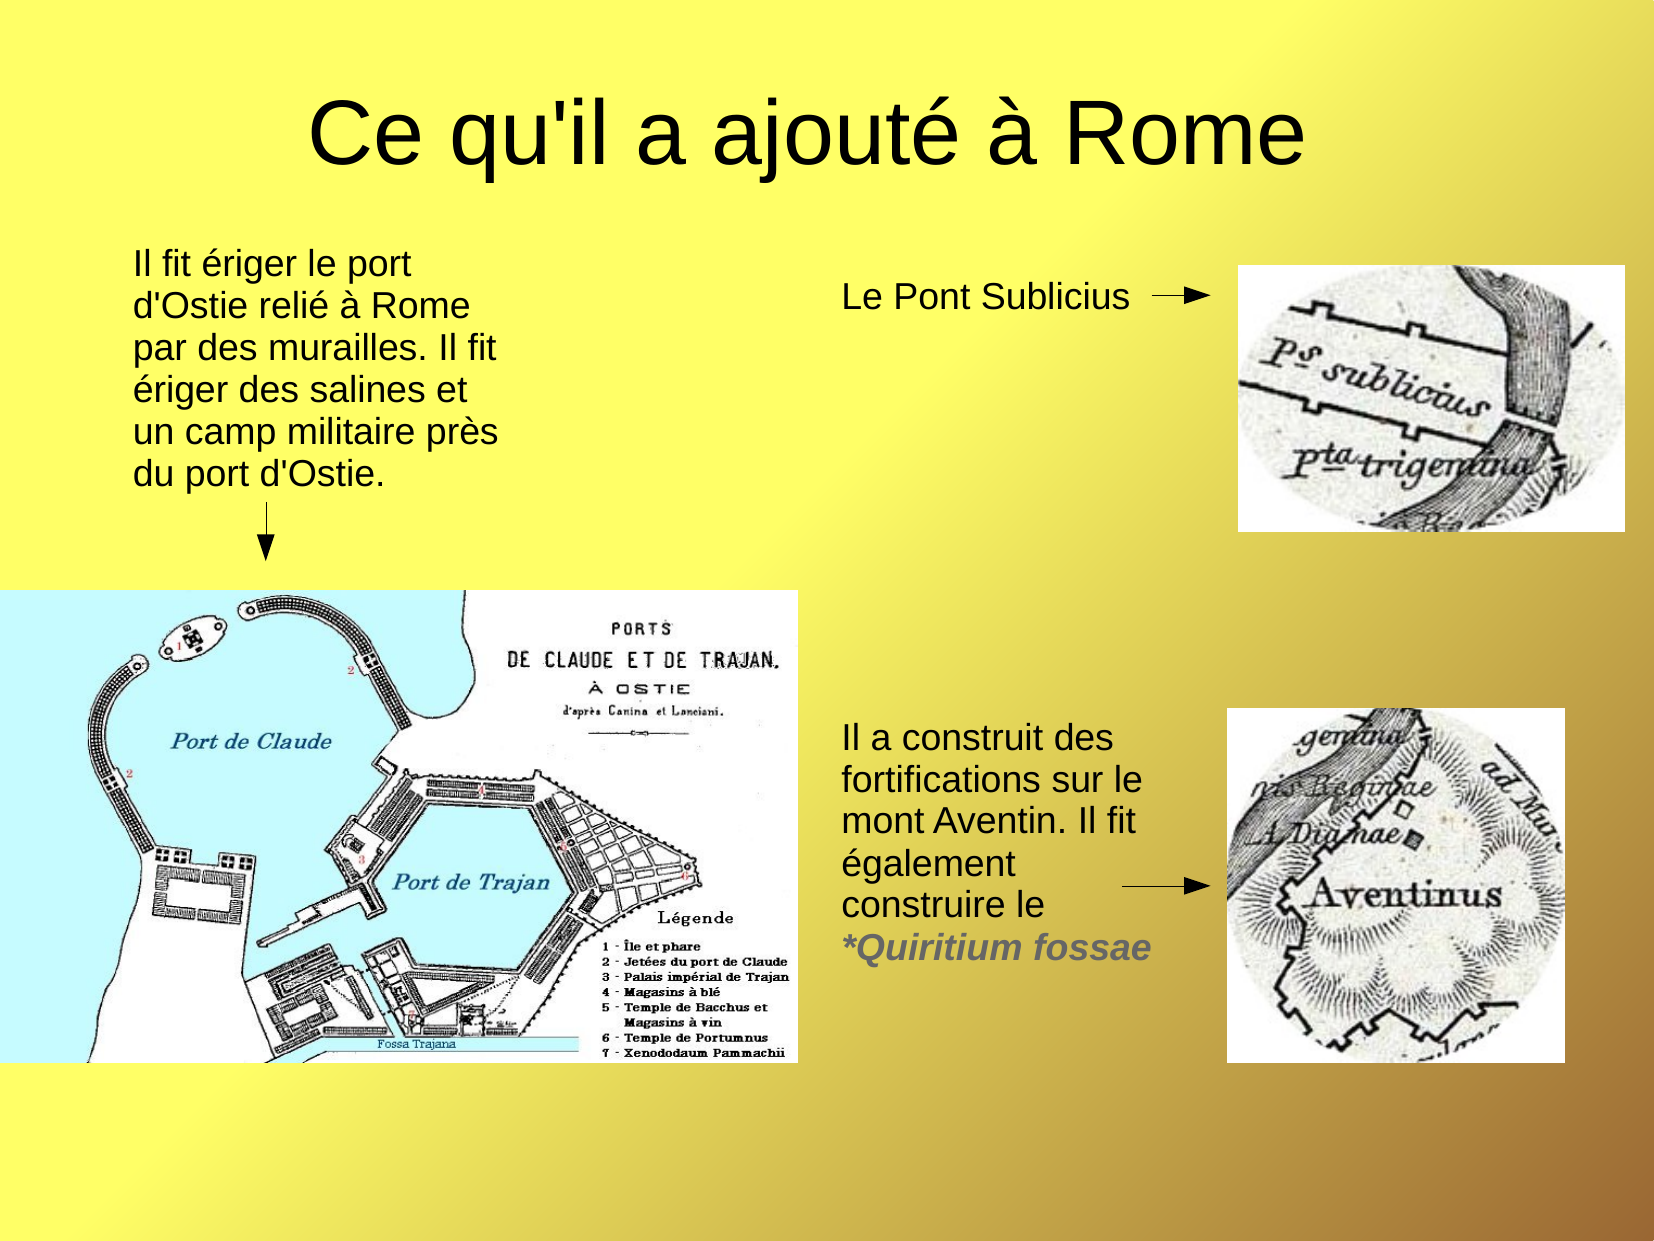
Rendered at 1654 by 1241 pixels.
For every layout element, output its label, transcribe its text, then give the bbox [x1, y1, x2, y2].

text_box Il a construit des fortifications sur le mont Aventin. Il fit également construire le *Quiritium fossae [826, 708, 1182, 977]
picture [1238, 265, 1625, 532]
title Ce qu'il a ajouté à Rome [76, 29, 1565, 237]
picture [0, 590, 798, 1063]
text_box Le Pont Sublicius [826, 267, 1238, 325]
picture [1227, 708, 1565, 1063]
text_box Il fit ériger le port d'Ostie relié à Rome par des murailles. Il fit ériger des salines et un camp militaire près du port d'Ostie. [118, 234, 532, 502]
list [76, 295, 1565, 1114]
